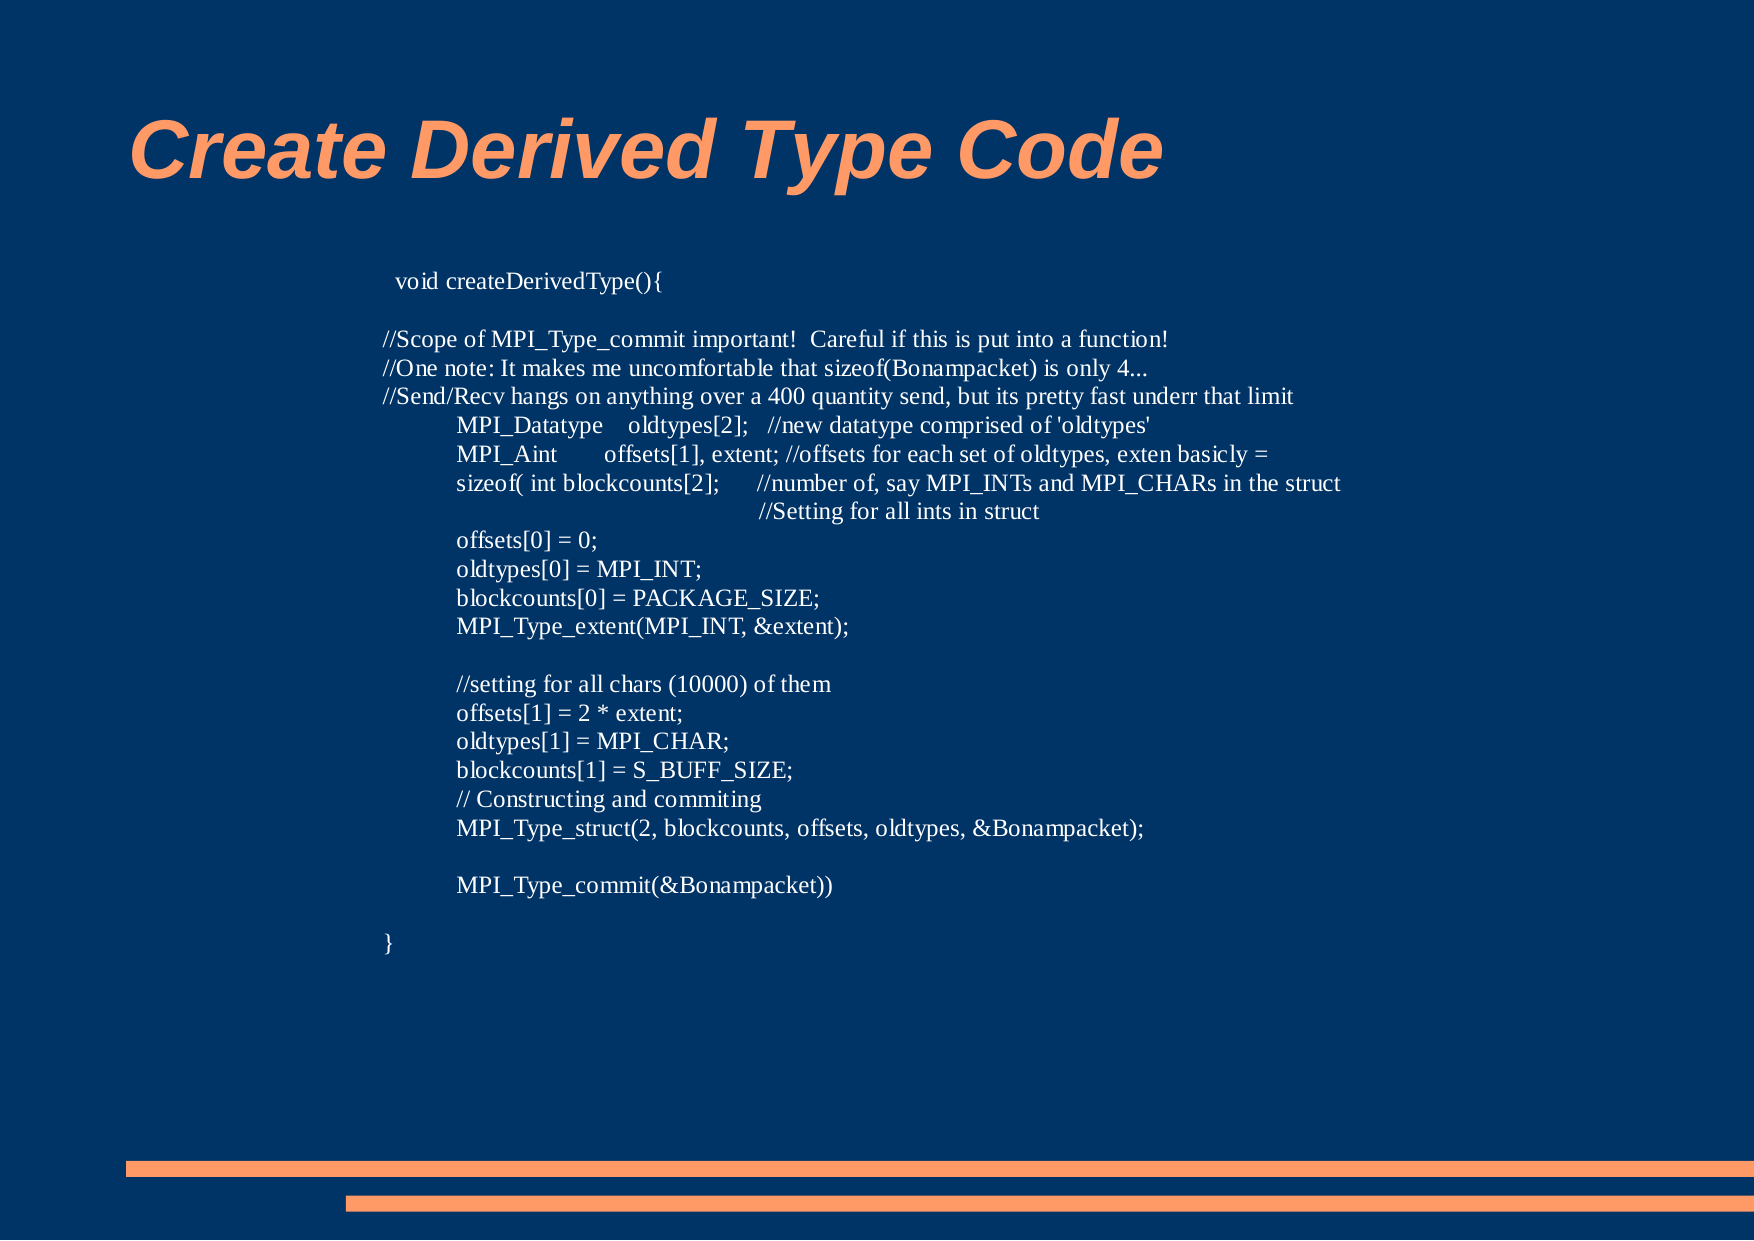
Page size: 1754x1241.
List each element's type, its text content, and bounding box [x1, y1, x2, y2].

chart [381, 266, 1381, 965]
title Create Derived Type Code [128, 46, 1627, 254]
